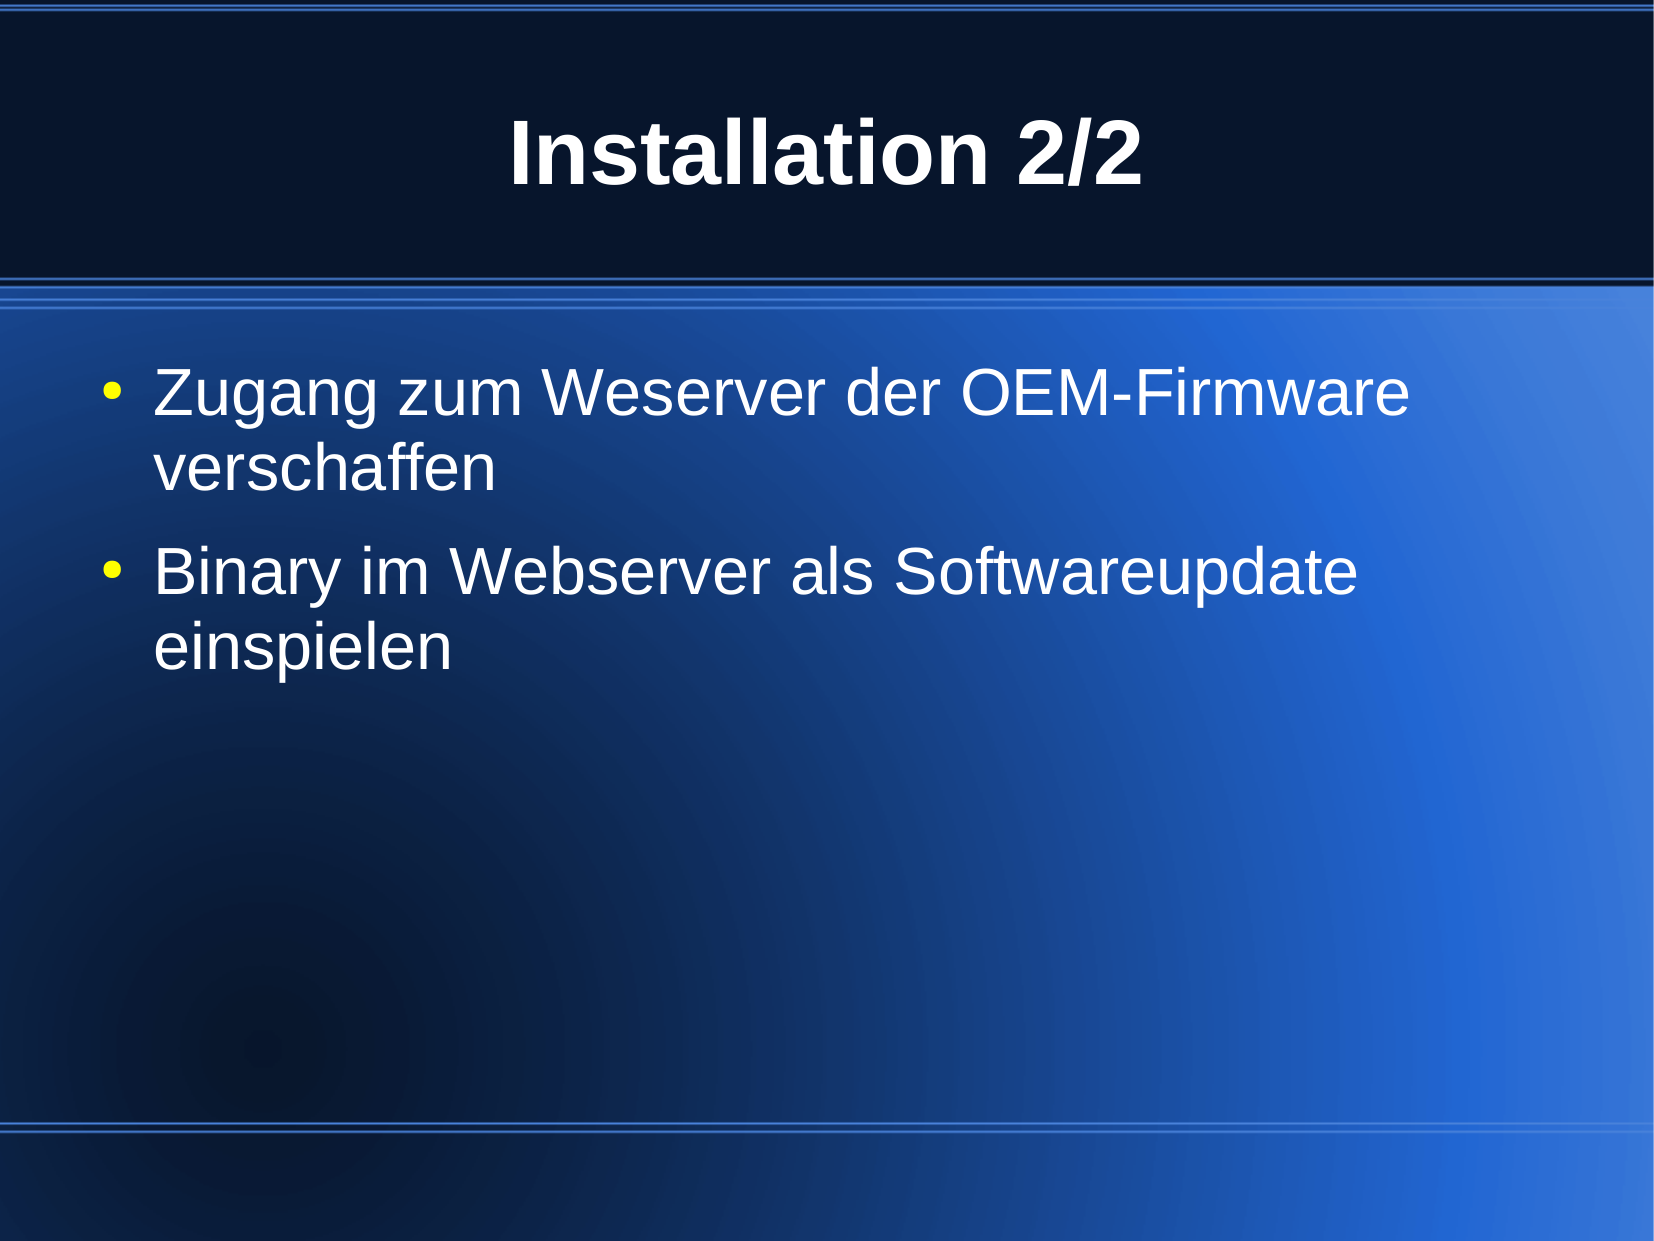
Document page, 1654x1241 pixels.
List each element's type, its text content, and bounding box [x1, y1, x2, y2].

title Installation 2/2 [82, 56, 1571, 250]
picture [0, 0, 1654, 1241]
list Zugang zum Weserver der OEM-Firmware verschaffen Binary im Webserver als Softwareupdate einspielen [82, 355, 1571, 1159]
